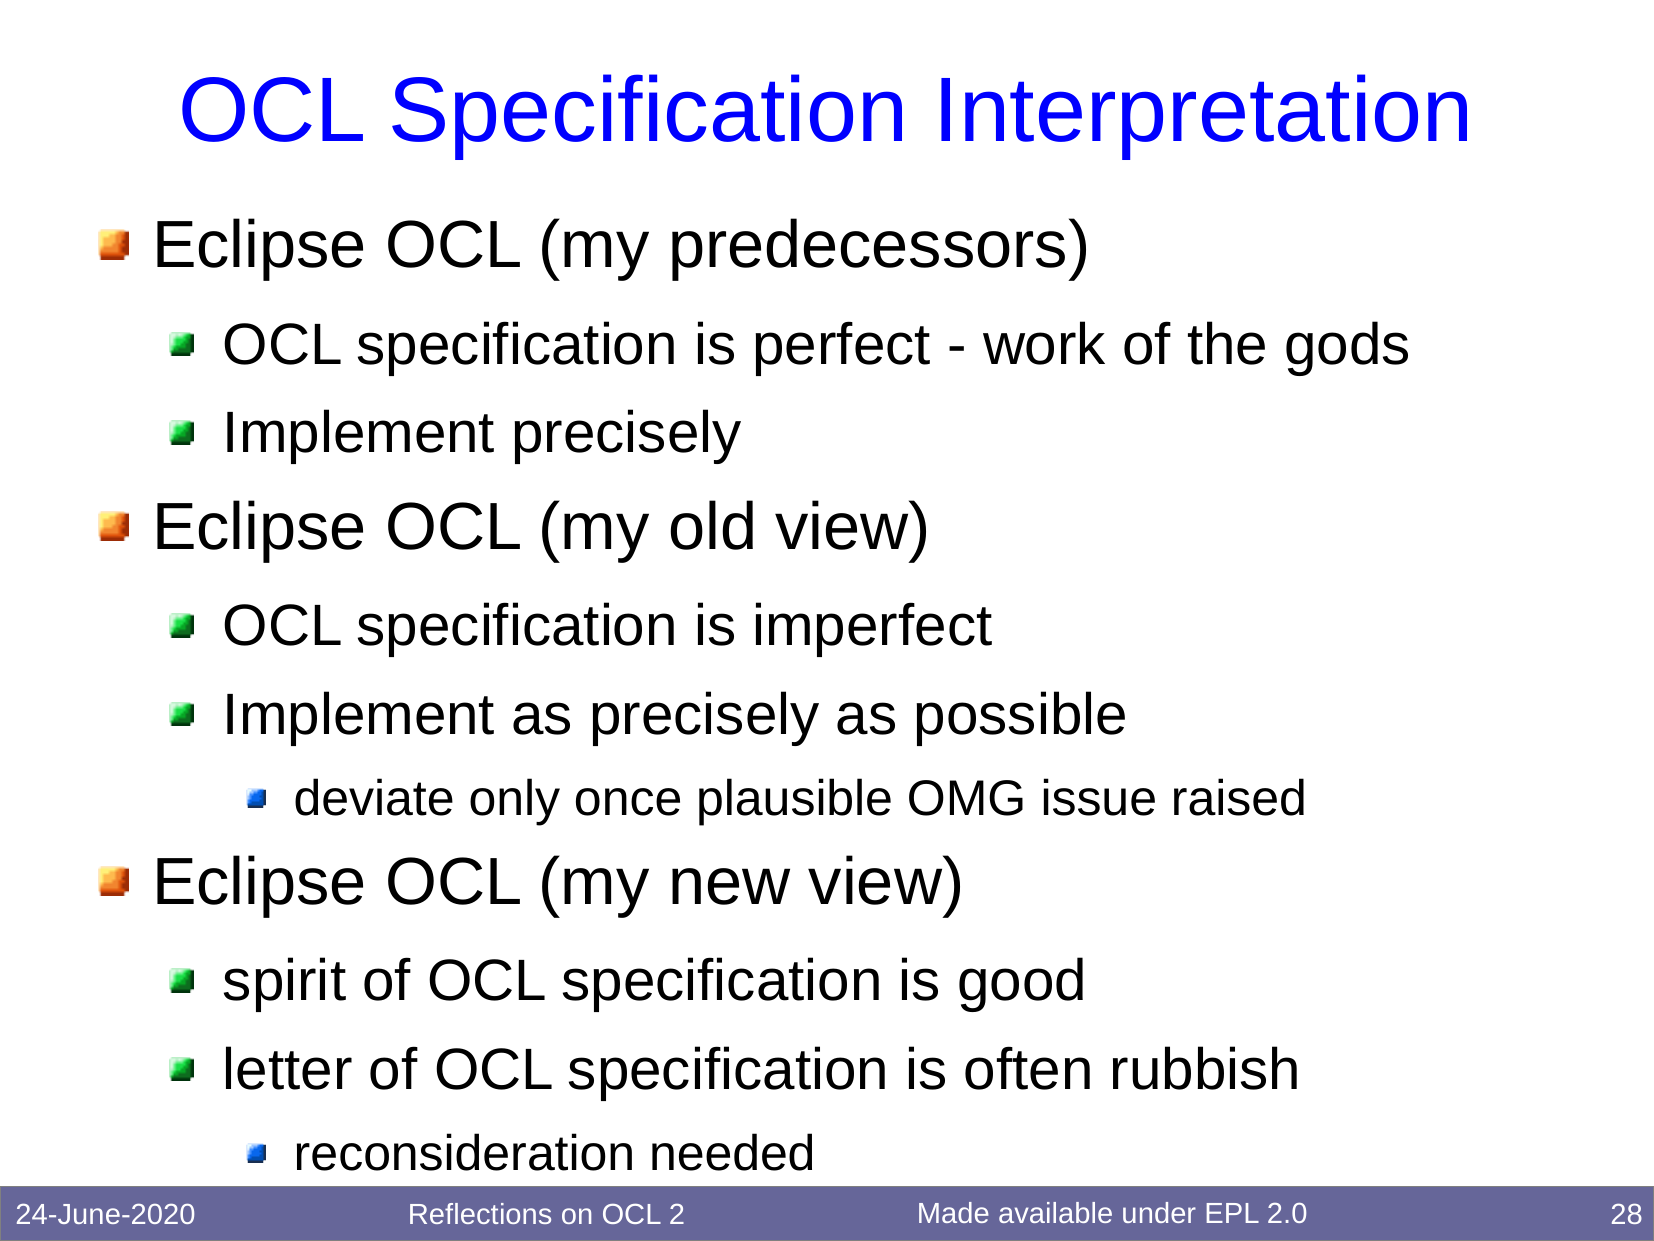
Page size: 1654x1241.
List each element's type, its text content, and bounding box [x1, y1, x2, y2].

title OCL Specification Interpretation [82, 49, 1571, 170]
list Eclipse OCL (my predecessors) OCL specification is perfect - work of the gods Implement precisely Eclipse OCL (my old view) OCL specification is imperfect Implement as precisely as possible deviate only once plausible OMG issue raised Eclipse OCL (my new view) spirit of OCL specification is good letter of OCL specification is often rubbish reconsideration needed [81, 207, 1570, 1182]
